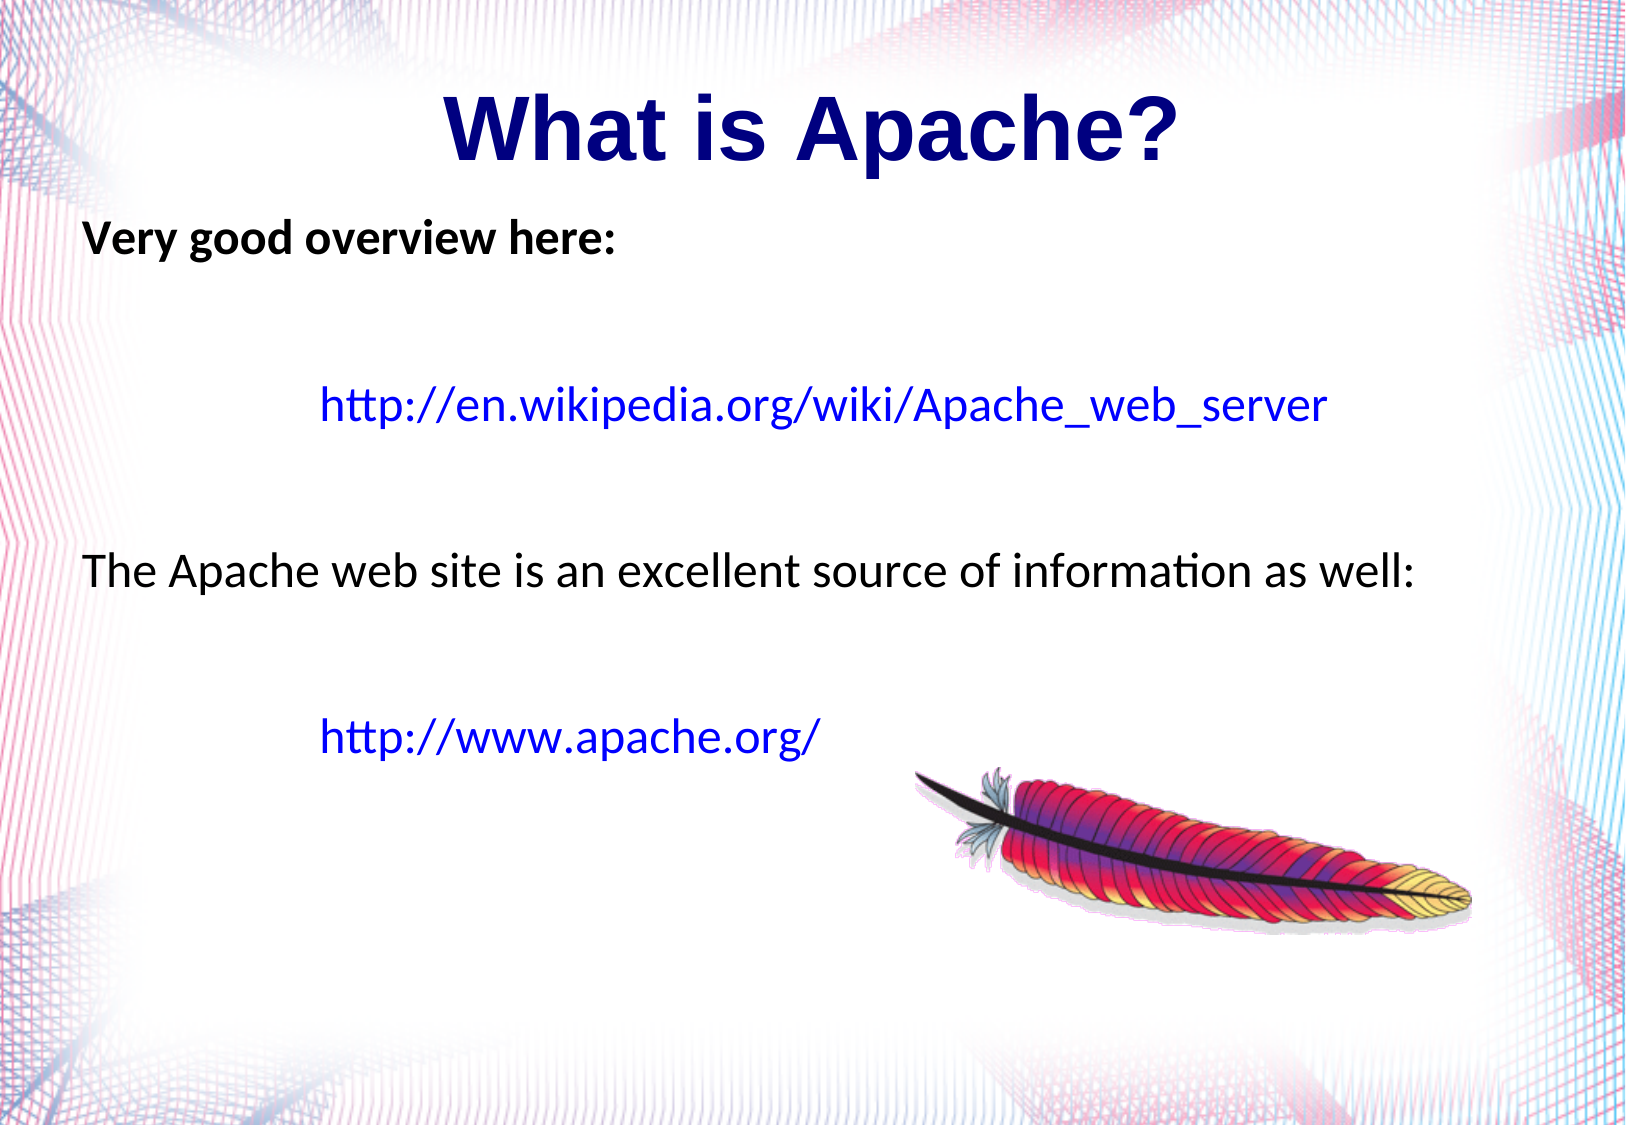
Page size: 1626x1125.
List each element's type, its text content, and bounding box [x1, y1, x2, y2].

text_box What is Apache? [54, 44, 1571, 215]
text_box Very good overview here: http://en.wikipedia.org/wiki/Apache_web_server The Apache web site is an excellent source of information as well: http://www.apache.org/ [81, 214, 1560, 1045]
picture [0, 0, 1626, 1125]
